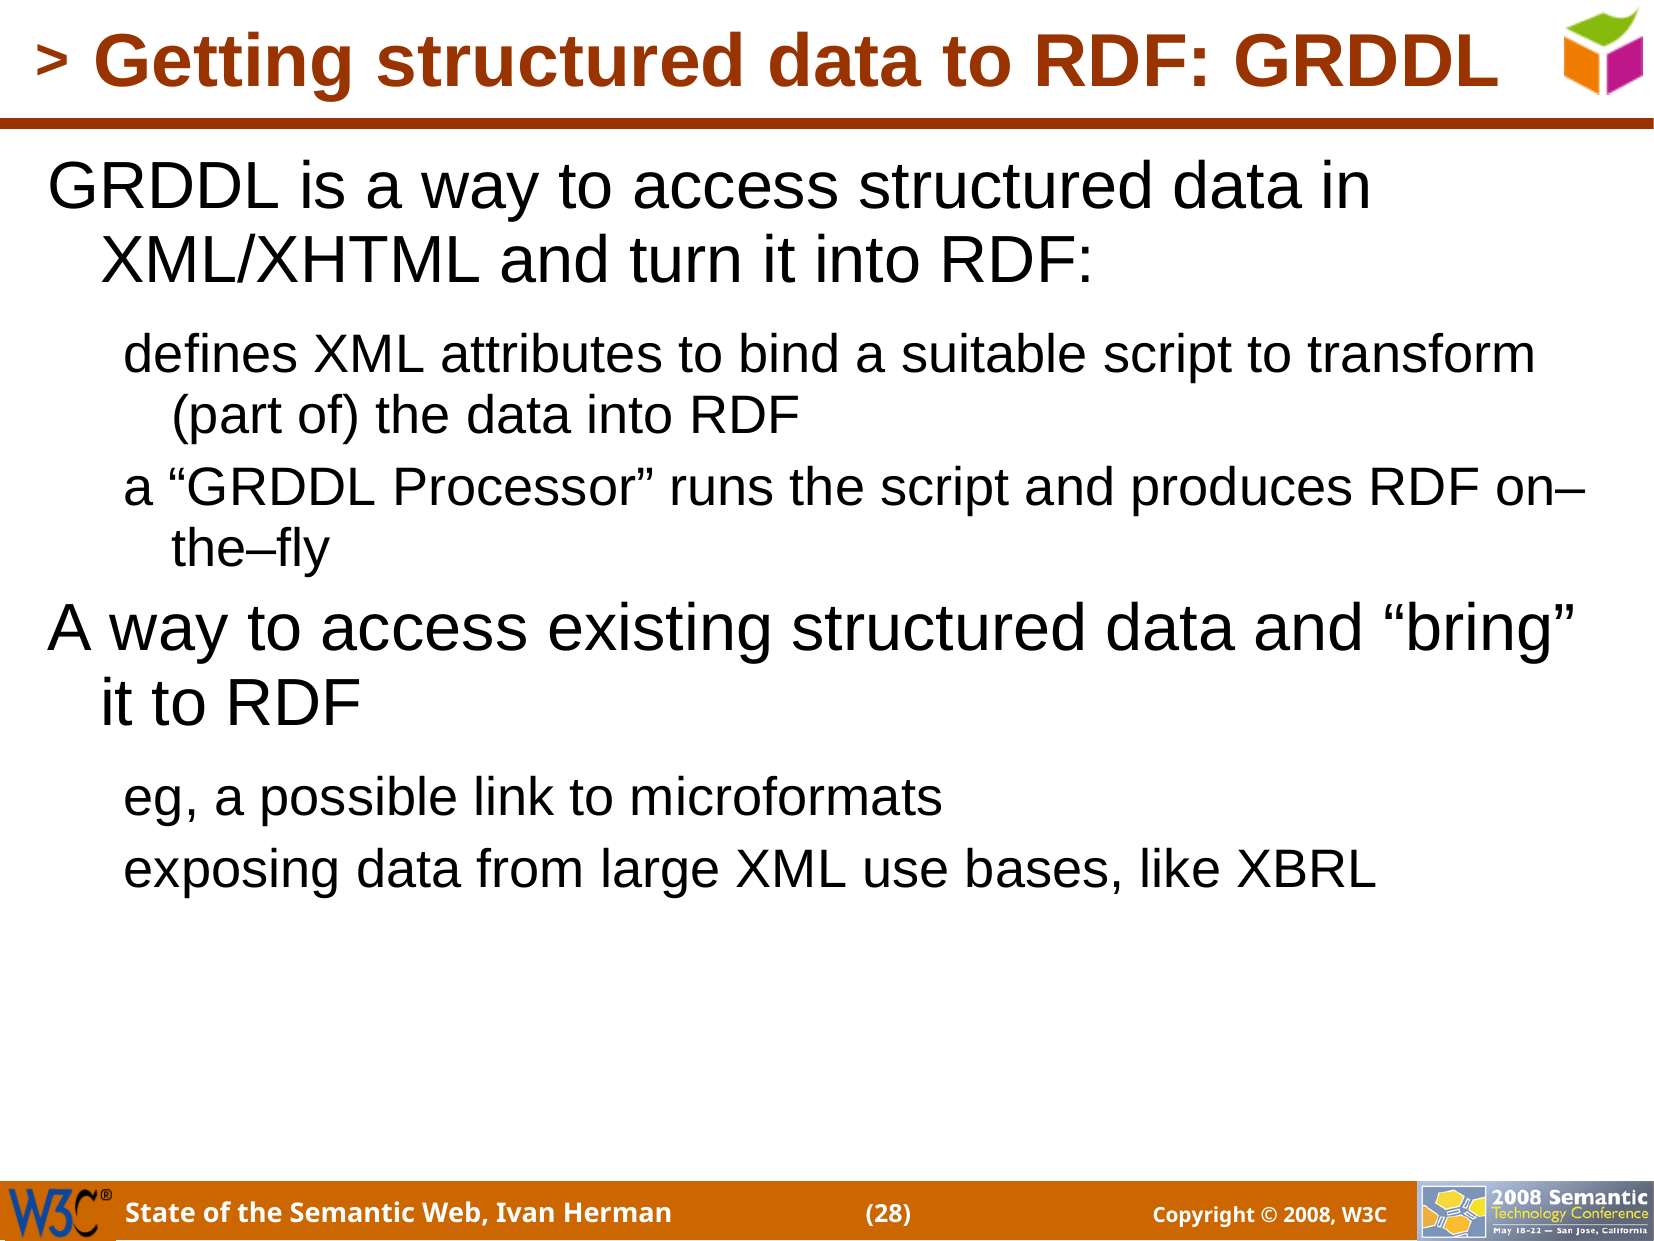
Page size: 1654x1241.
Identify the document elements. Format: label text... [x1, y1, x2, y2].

title Getting structured data to RDF: GRDDL [93, 0, 1565, 119]
picture [1565, 5, 1643, 95]
list GRDDL is a way to access structured data in XML/XHTML and turn it into RDF: defines XML attributes to bind a suitable script to transform (part of) the data into RDF a “GRDDL Processor” runs the script and produces RDF on–the–fly A way to access existing structured data and “bring” it to RDF eg, a possible link to microformats exposing data from large XML use bases, like XBRL [29, 147, 1624, 1134]
picture [1417, 1181, 1654, 1241]
picture [5, 1186, 116, 1241]
